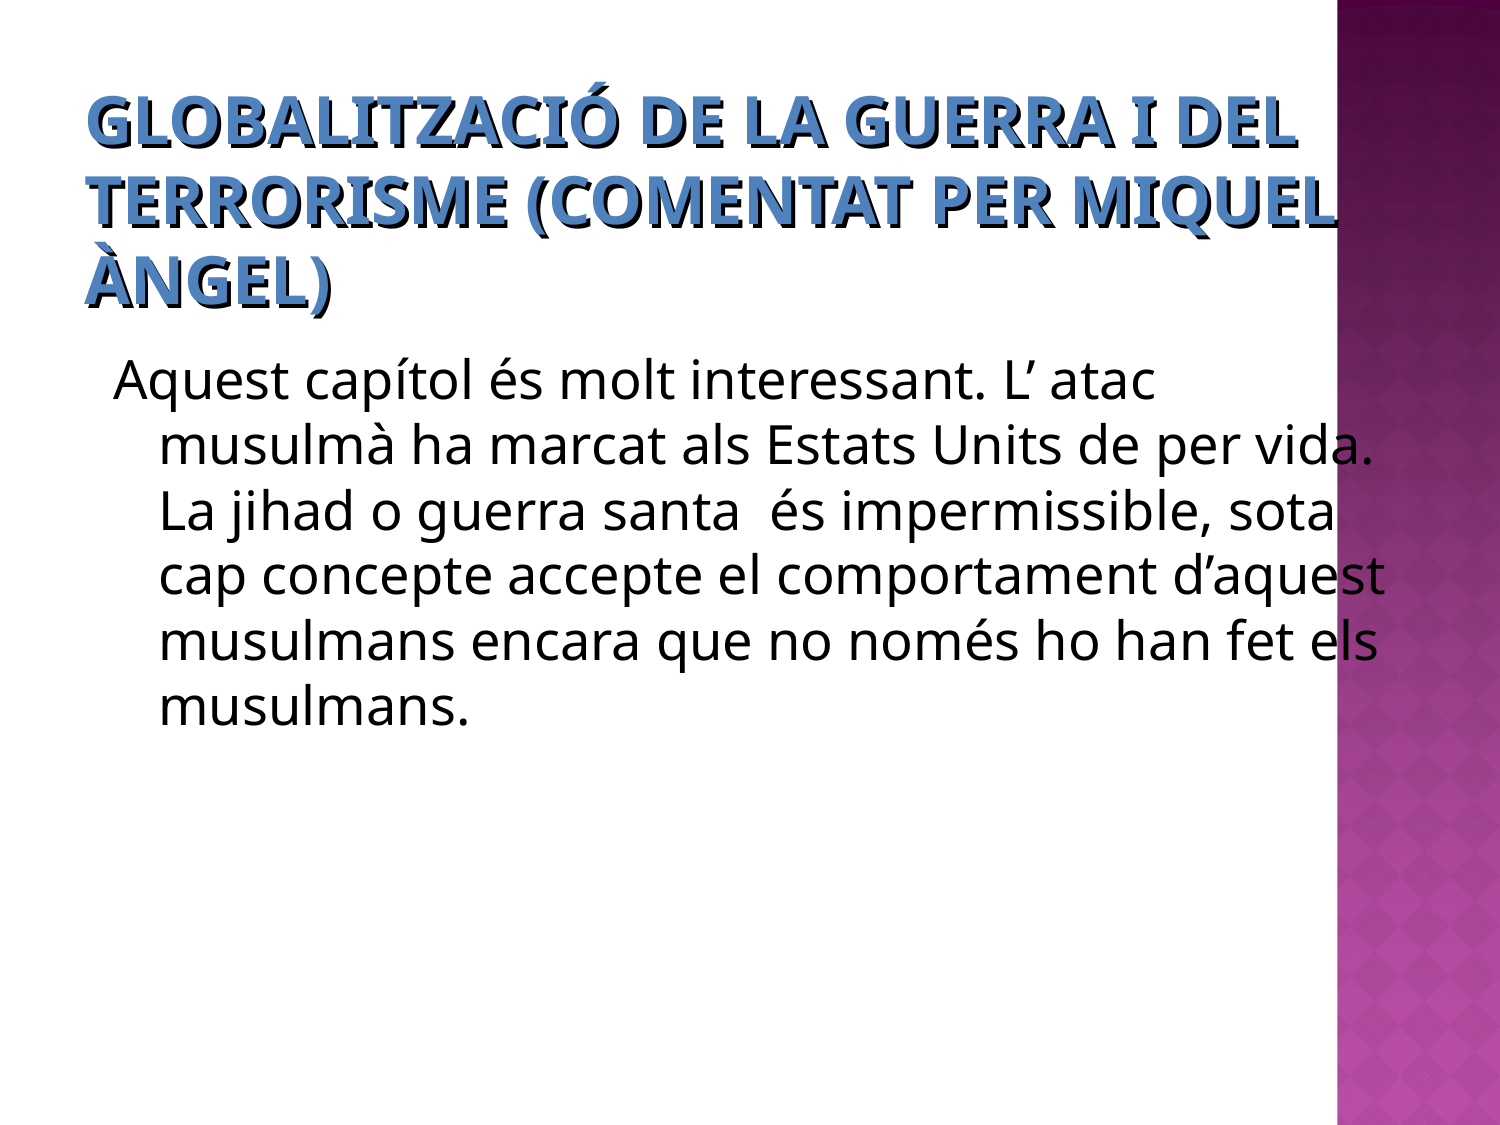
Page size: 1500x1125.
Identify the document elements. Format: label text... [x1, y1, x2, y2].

title Globalització de la guerra i del terrorisme (comentat per Miquel Àngel) [76, 78, 1427, 266]
list Aquest capítol és molt interessant. L’ atac musulmà ha marcat als Estats Units de per vida. La jihad o guerra santa és impermissible, sota cap concepte accepte el comportament d’aquest musulmans encara que no només ho han fet els musulmans. [53, 338, 1404, 1081]
